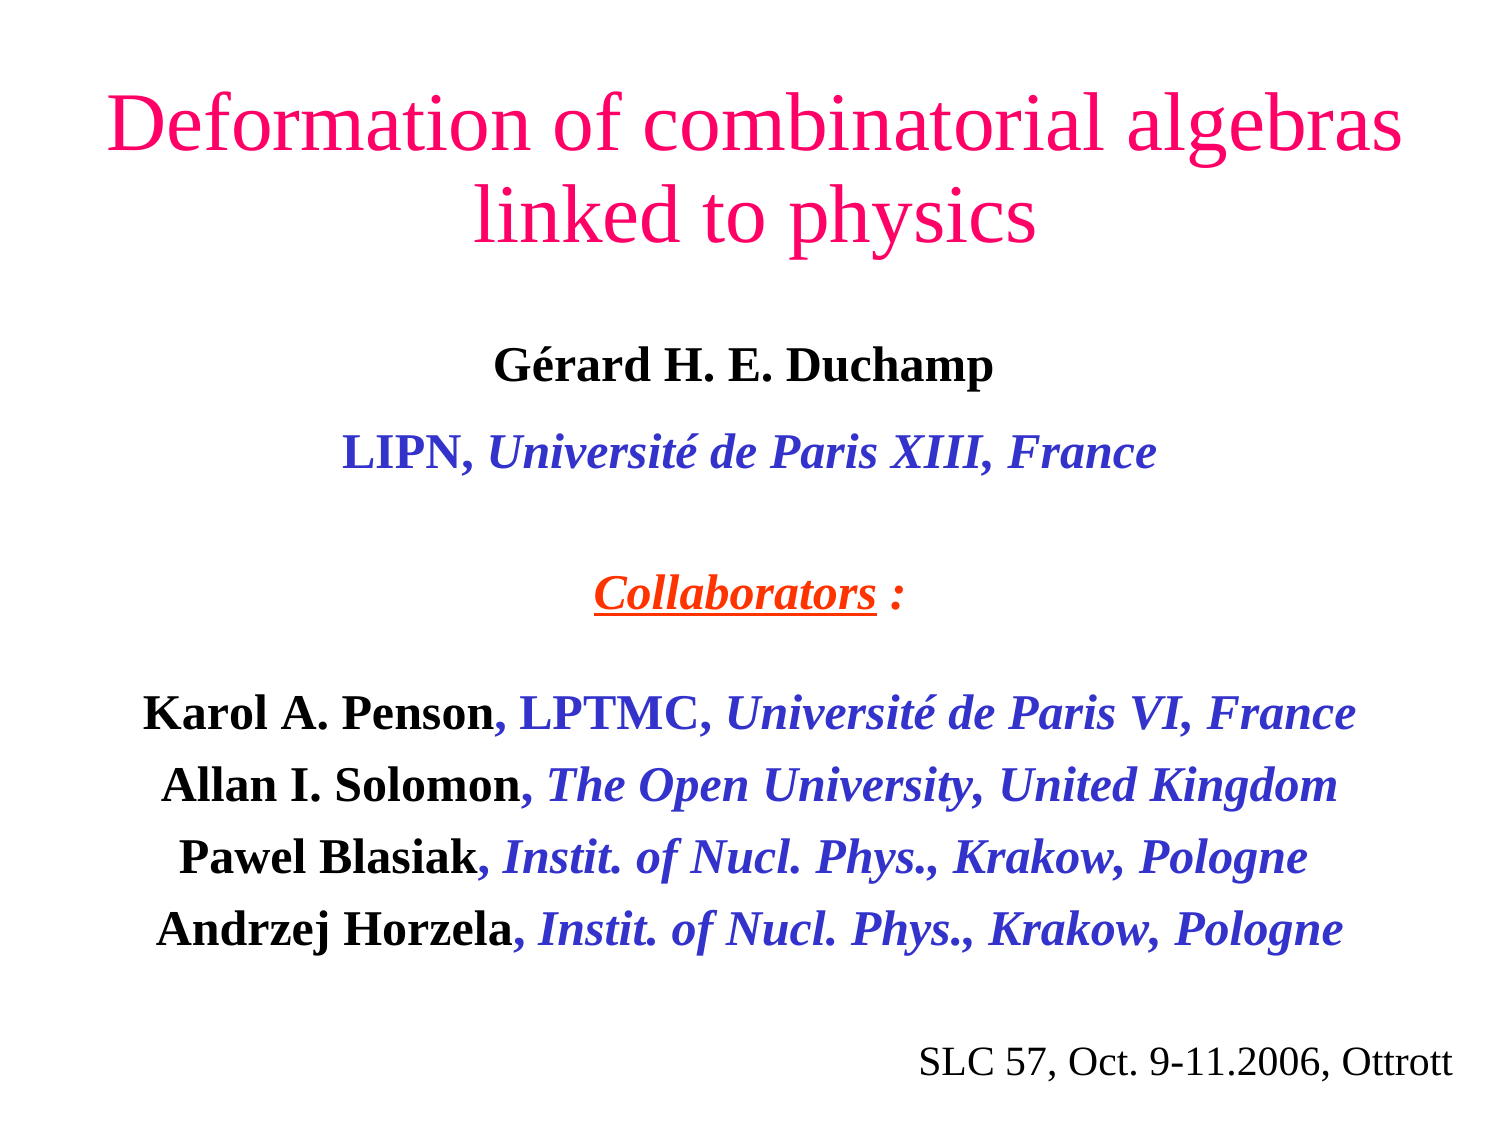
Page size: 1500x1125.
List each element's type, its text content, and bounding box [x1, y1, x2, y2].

text_box SLC 57, Oct. 9-11.2006, Ottrott [903, 1033, 1469, 1096]
text_box Gérard H. E. Duchamp LIPN, Université de Paris XIII, France Collaborators : Karol A. Penson, LPTMC, Université de Paris VI, France Allan I. Solomon, The Open University, United Kingdom Pawel Blasiak, Instit. of Nucl. Phys., Krakow, Pologne Andrzej Horzela, Instit. of Nucl. Phys., Krakow, Pologne [12, 329, 1488, 1036]
title Deformation of combinatorial algebras linked to physics [37, 49, 1476, 288]
